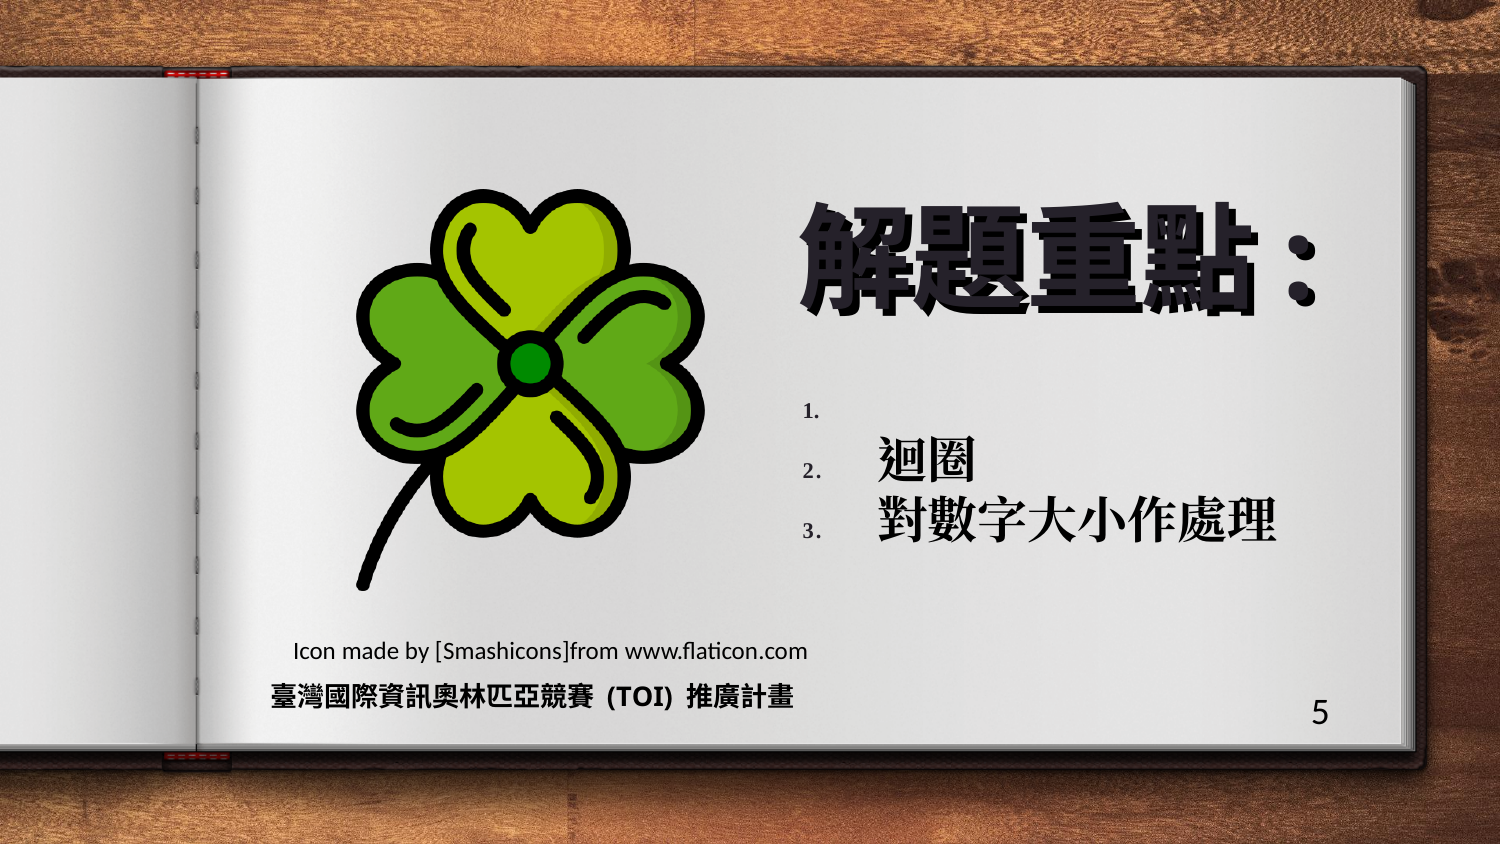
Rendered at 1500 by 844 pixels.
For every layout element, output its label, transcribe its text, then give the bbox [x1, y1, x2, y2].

text_box [1295, 672, 1386, 737]
subtitle 迴圈 對數字大小作處理 [787, 353, 1341, 627]
picture [329, 189, 731, 591]
title 解題重點: [782, 146, 1313, 338]
text_box Icon made by [Smashicons]from www.flaticon.com [278, 627, 867, 672]
